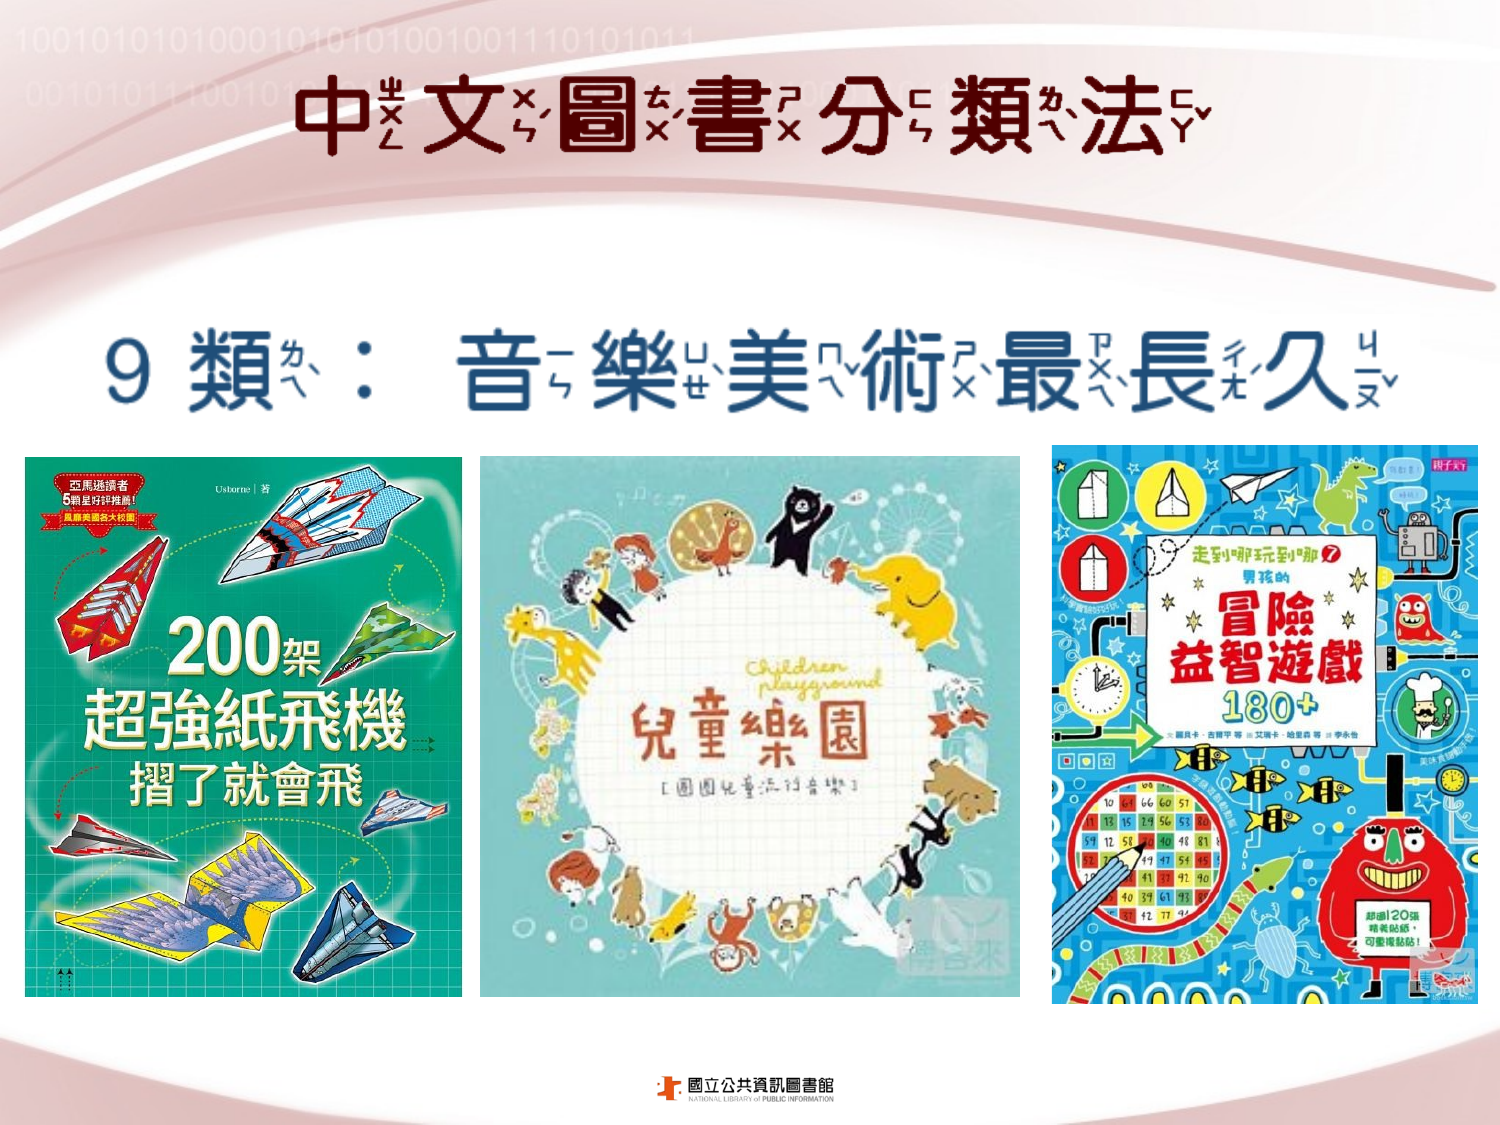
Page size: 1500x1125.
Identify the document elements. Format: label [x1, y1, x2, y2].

picture [1051, 882, 1058, 905]
picture [234, 35, 1266, 169]
picture [480, 457, 1020, 997]
picture [88, 314, 1420, 433]
picture [1234, 445, 1268, 467]
picture [23, 457, 469, 997]
picture [1246, 445, 1255, 455]
picture [1296, 984, 1330, 1004]
picture [1051, 445, 1478, 1004]
